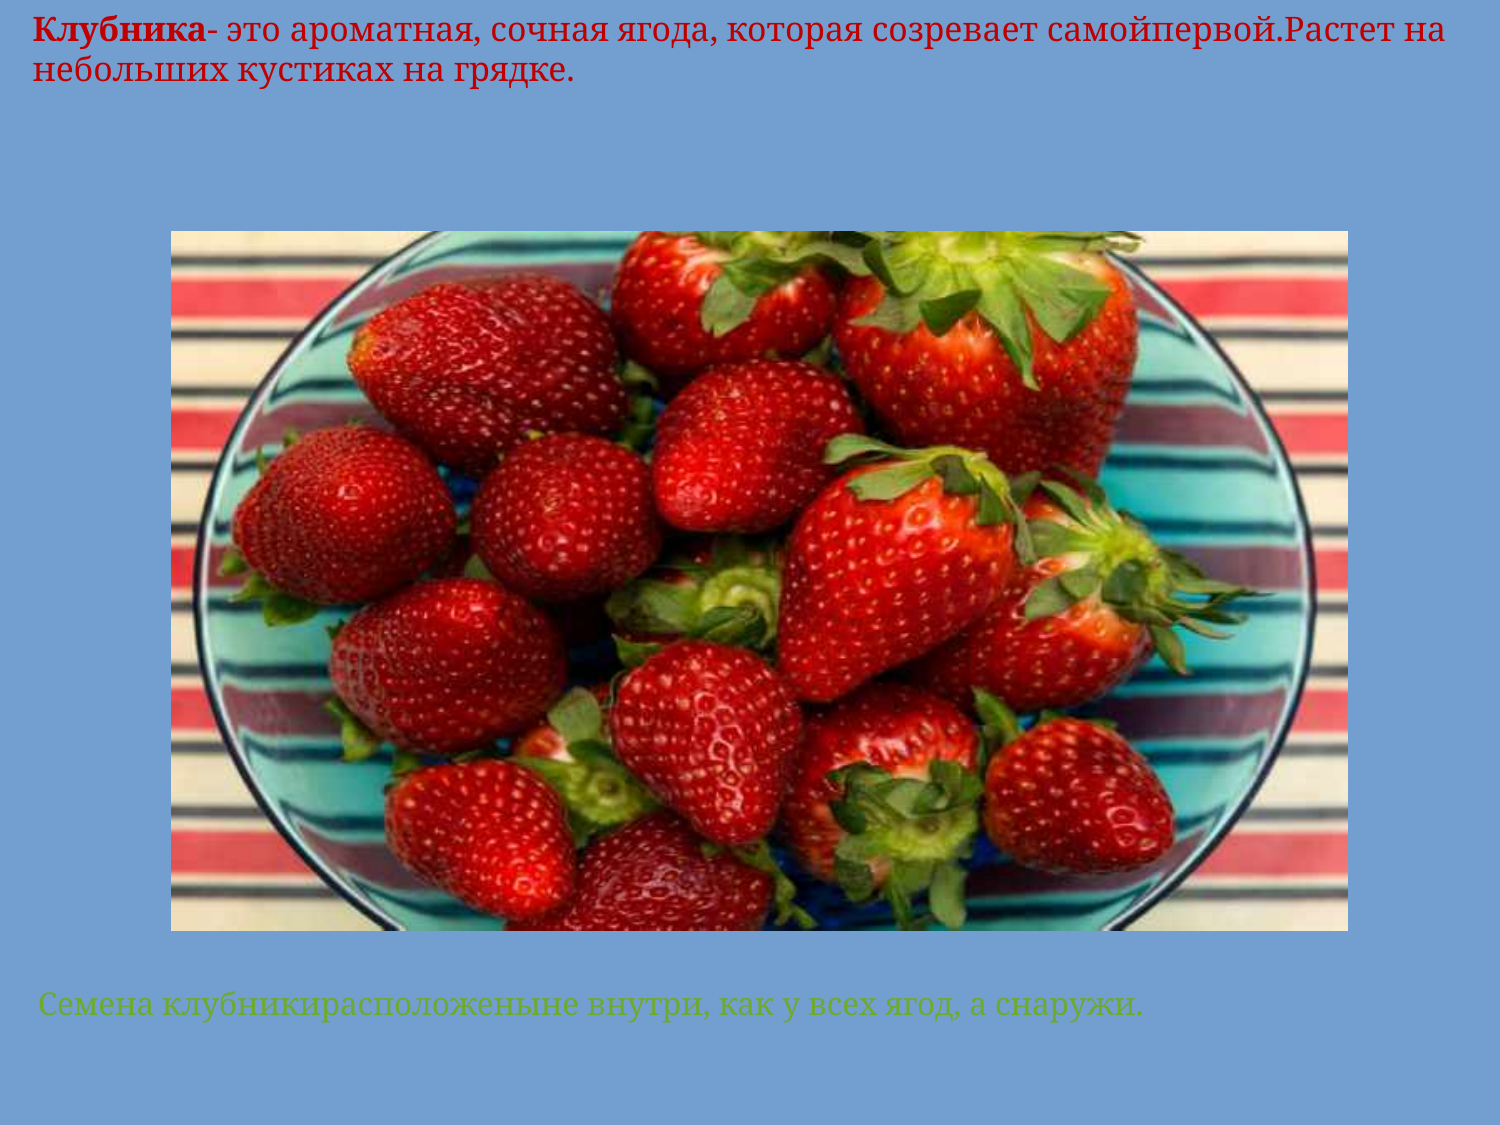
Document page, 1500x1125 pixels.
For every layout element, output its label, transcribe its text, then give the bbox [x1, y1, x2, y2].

picture [171, 231, 1348, 931]
text_box Семена клубникирасположеныне внутри, как у всех ягод, а снаружи. [23, 954, 1476, 1034]
list Клубника- это ароматная, сочная ягода, которая созревает самойпервой.Растет на небольших кустиках на грядке. [0, 0, 1483, 1125]
